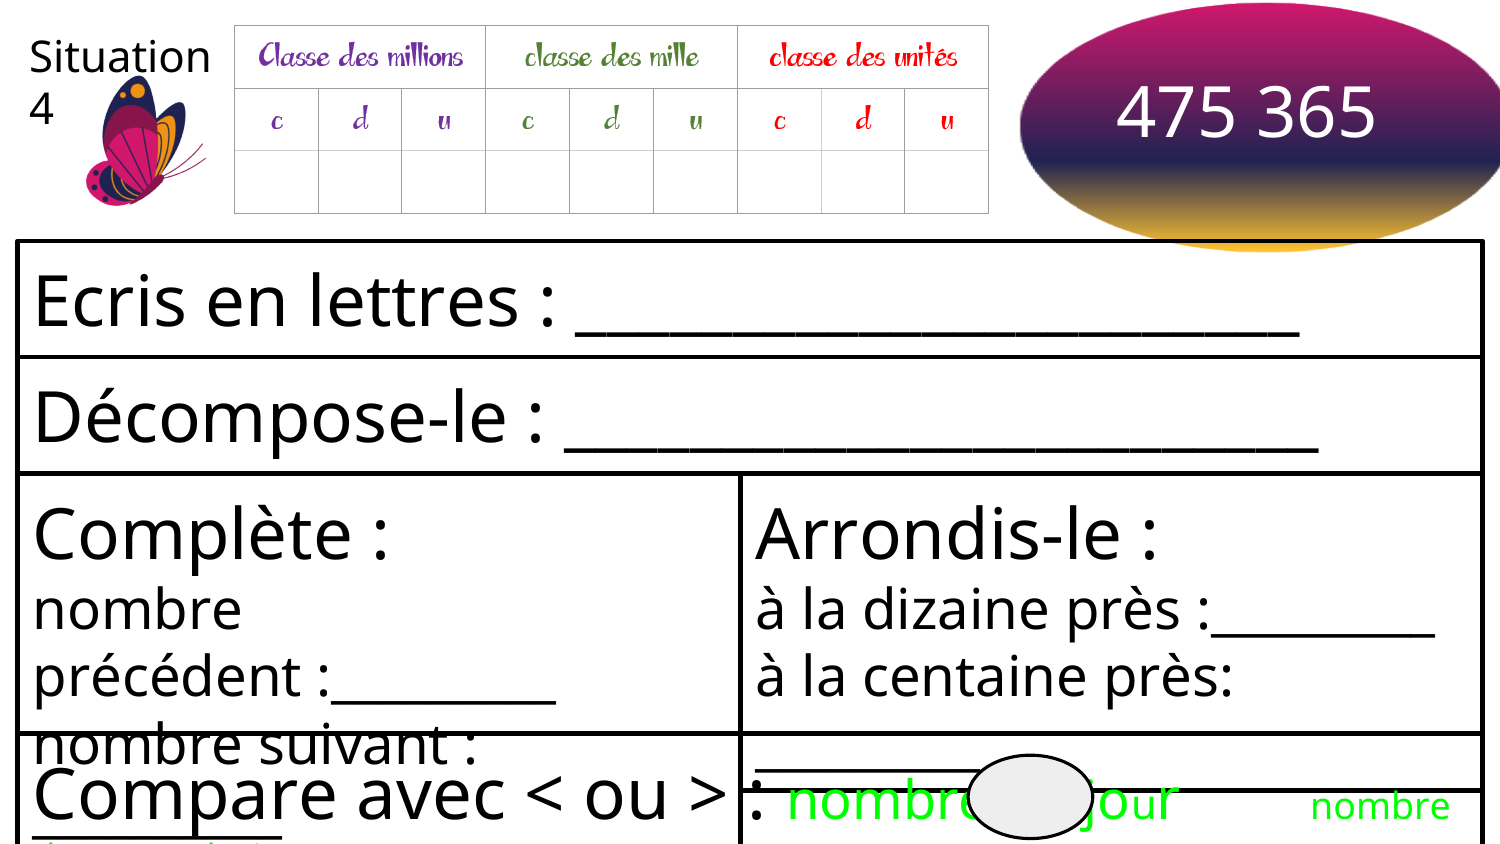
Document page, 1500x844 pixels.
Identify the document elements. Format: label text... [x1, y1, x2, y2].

text_box Compare avec < ou > : nombre du jour nombre de votre choix [17, 733, 1483, 844]
text_box Arrondis-le : à la dizaine près :_________ à la centaine près: _________ [740, 473, 1483, 726]
picture [35, 0, 1500, 276]
text_box Ecris en lettres : _______________________ [17, 241, 1483, 355]
text_box [968, 755, 1093, 839]
text_box Complète : nombre précédent :_________ nombre suivant : __________ [17, 473, 738, 726]
text_box Situation 4 [14, 13, 232, 97]
text_box 475 365 [1040, 51, 1454, 168]
text_box Décompose-le : ________________________ [17, 357, 1483, 471]
